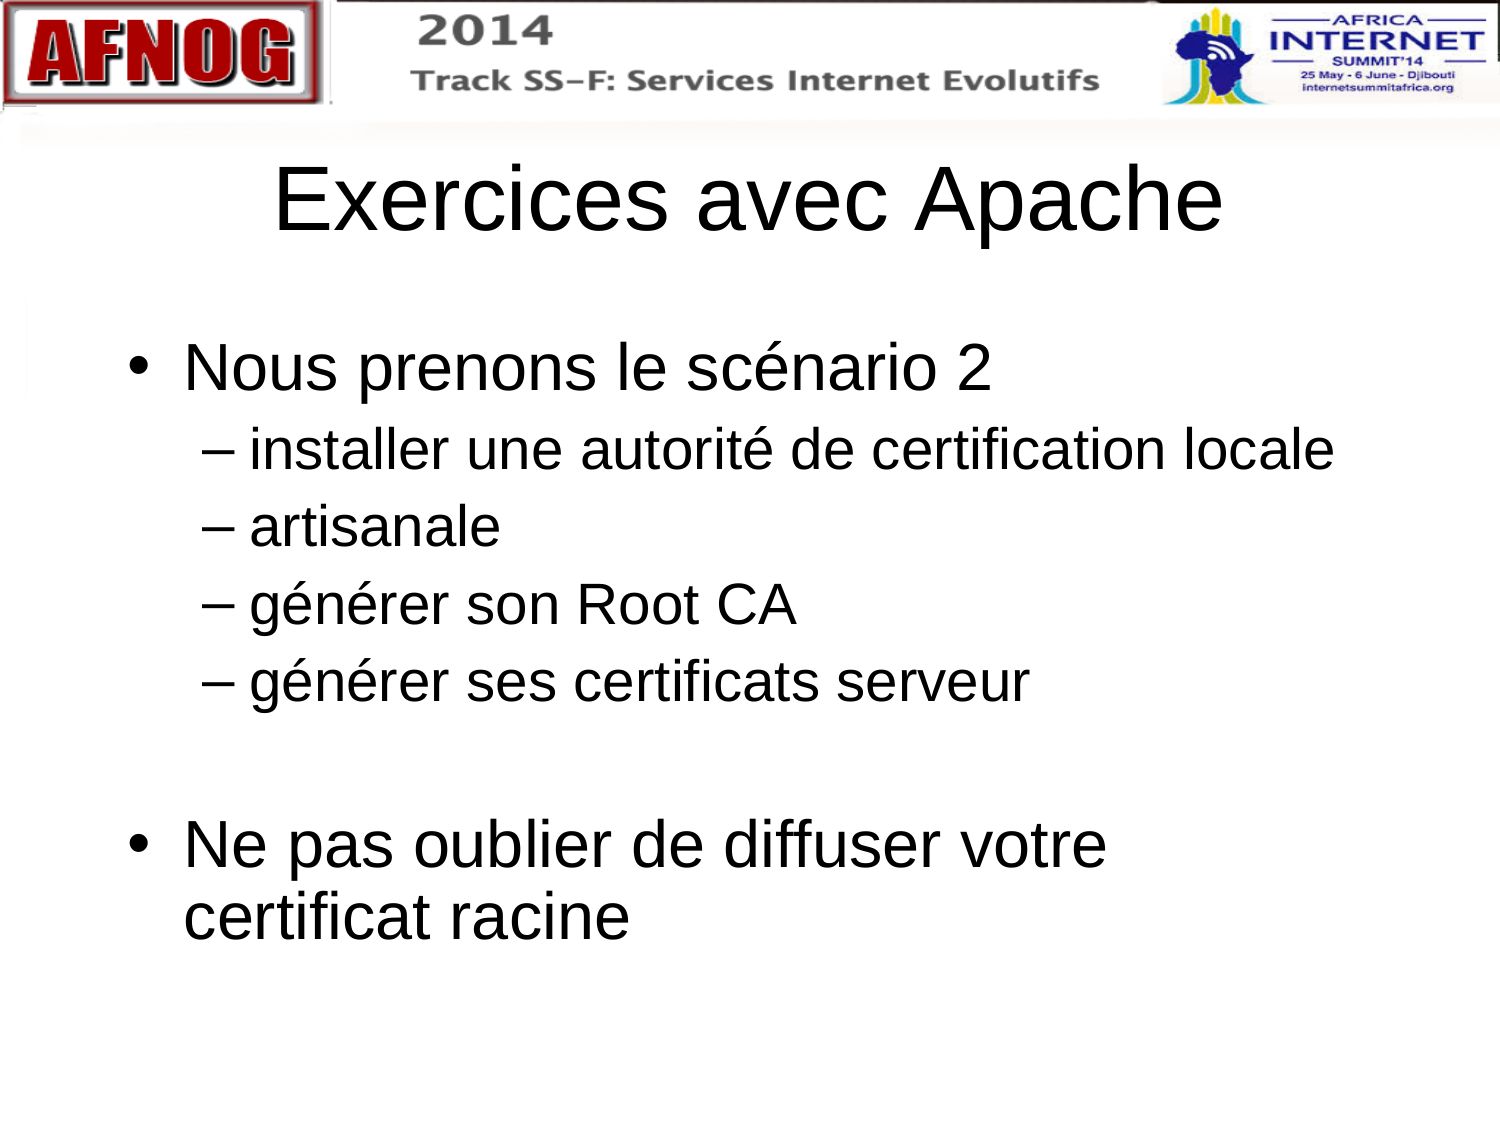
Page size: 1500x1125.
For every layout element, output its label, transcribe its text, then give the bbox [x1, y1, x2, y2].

title Exercices avec Apache [112, 99, 1388, 288]
picture [0, 0, 1500, 1125]
list Nous prenons le scénario 2 installer une autorité de certification locale artisanale générer son Root CA générer ses certificats serveur Ne pas oublier de diffuser votre certificat racine [112, 324, 1388, 1000]
